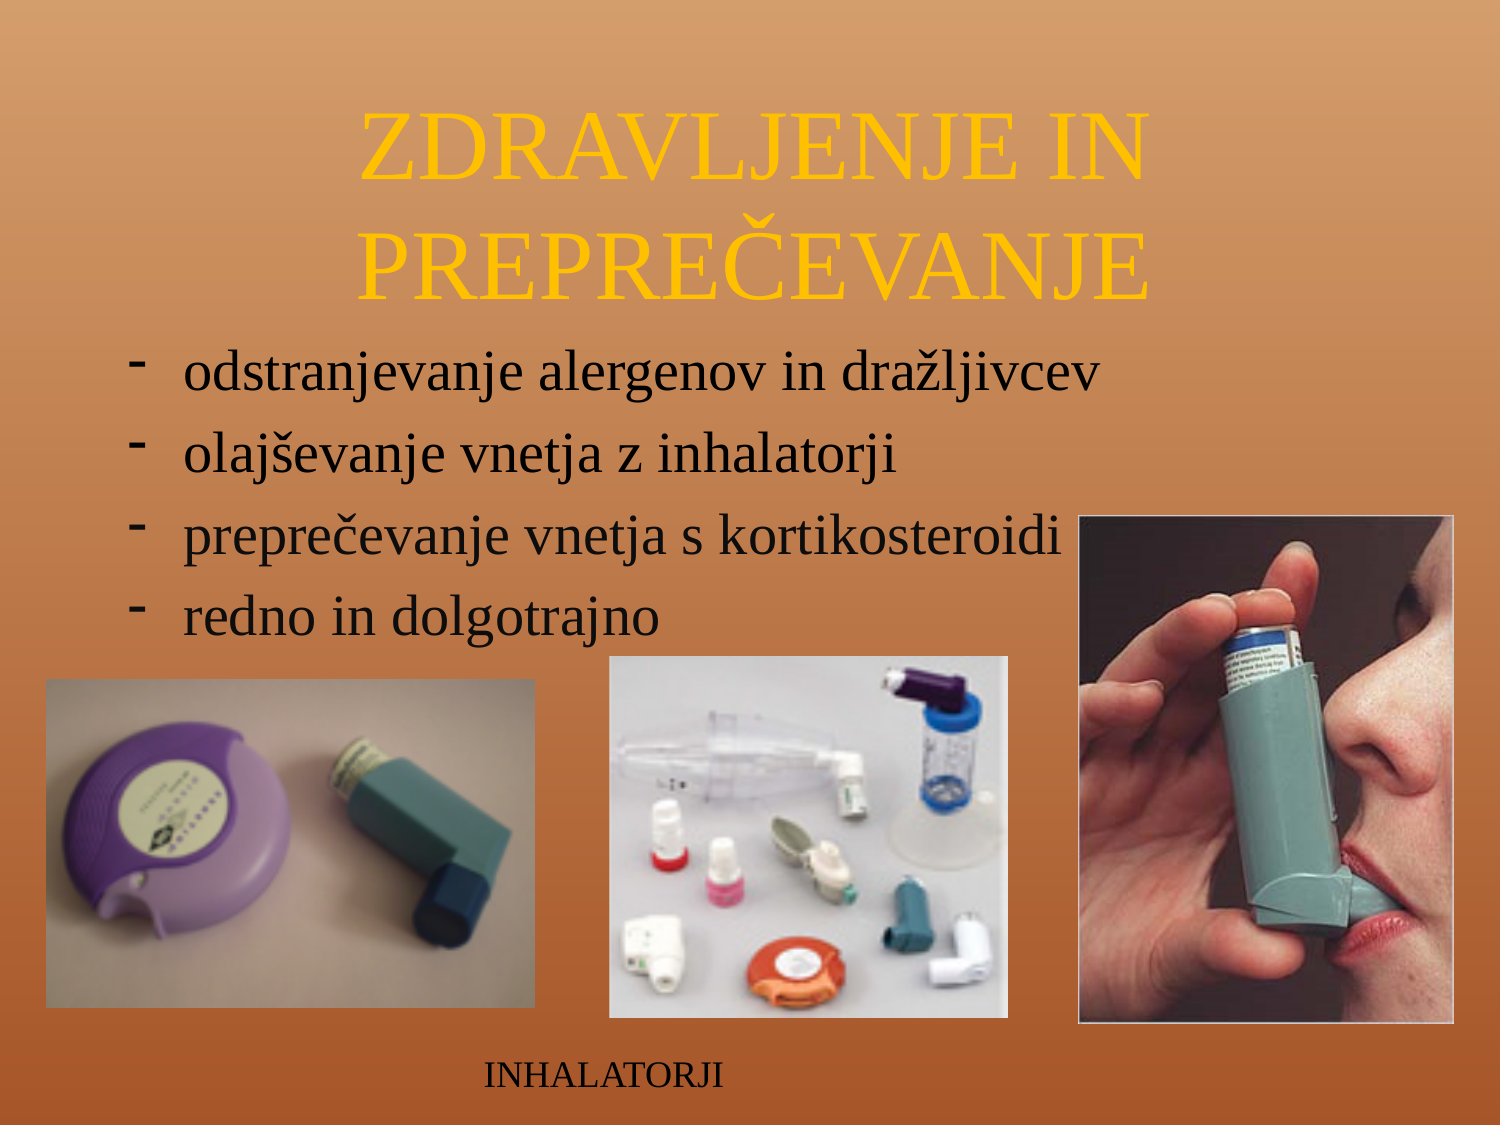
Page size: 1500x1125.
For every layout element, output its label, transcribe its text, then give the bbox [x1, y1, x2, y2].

list odstranjevanje alergenov in dražljivcev olajševanje vnetja z inhalatorji preprečevanje vnetja s kortikosteroidi redno in dolgotrajno [112, 324, 1388, 1000]
title ZDRAVLJENJE IN PREPREČEVANJE [117, 93, 1393, 305]
text_box INHALATORJI [468, 1042, 751, 1103]
picture [609, 656, 1008, 1018]
picture [46, 679, 535, 1008]
picture [1078, 515, 1454, 1024]
